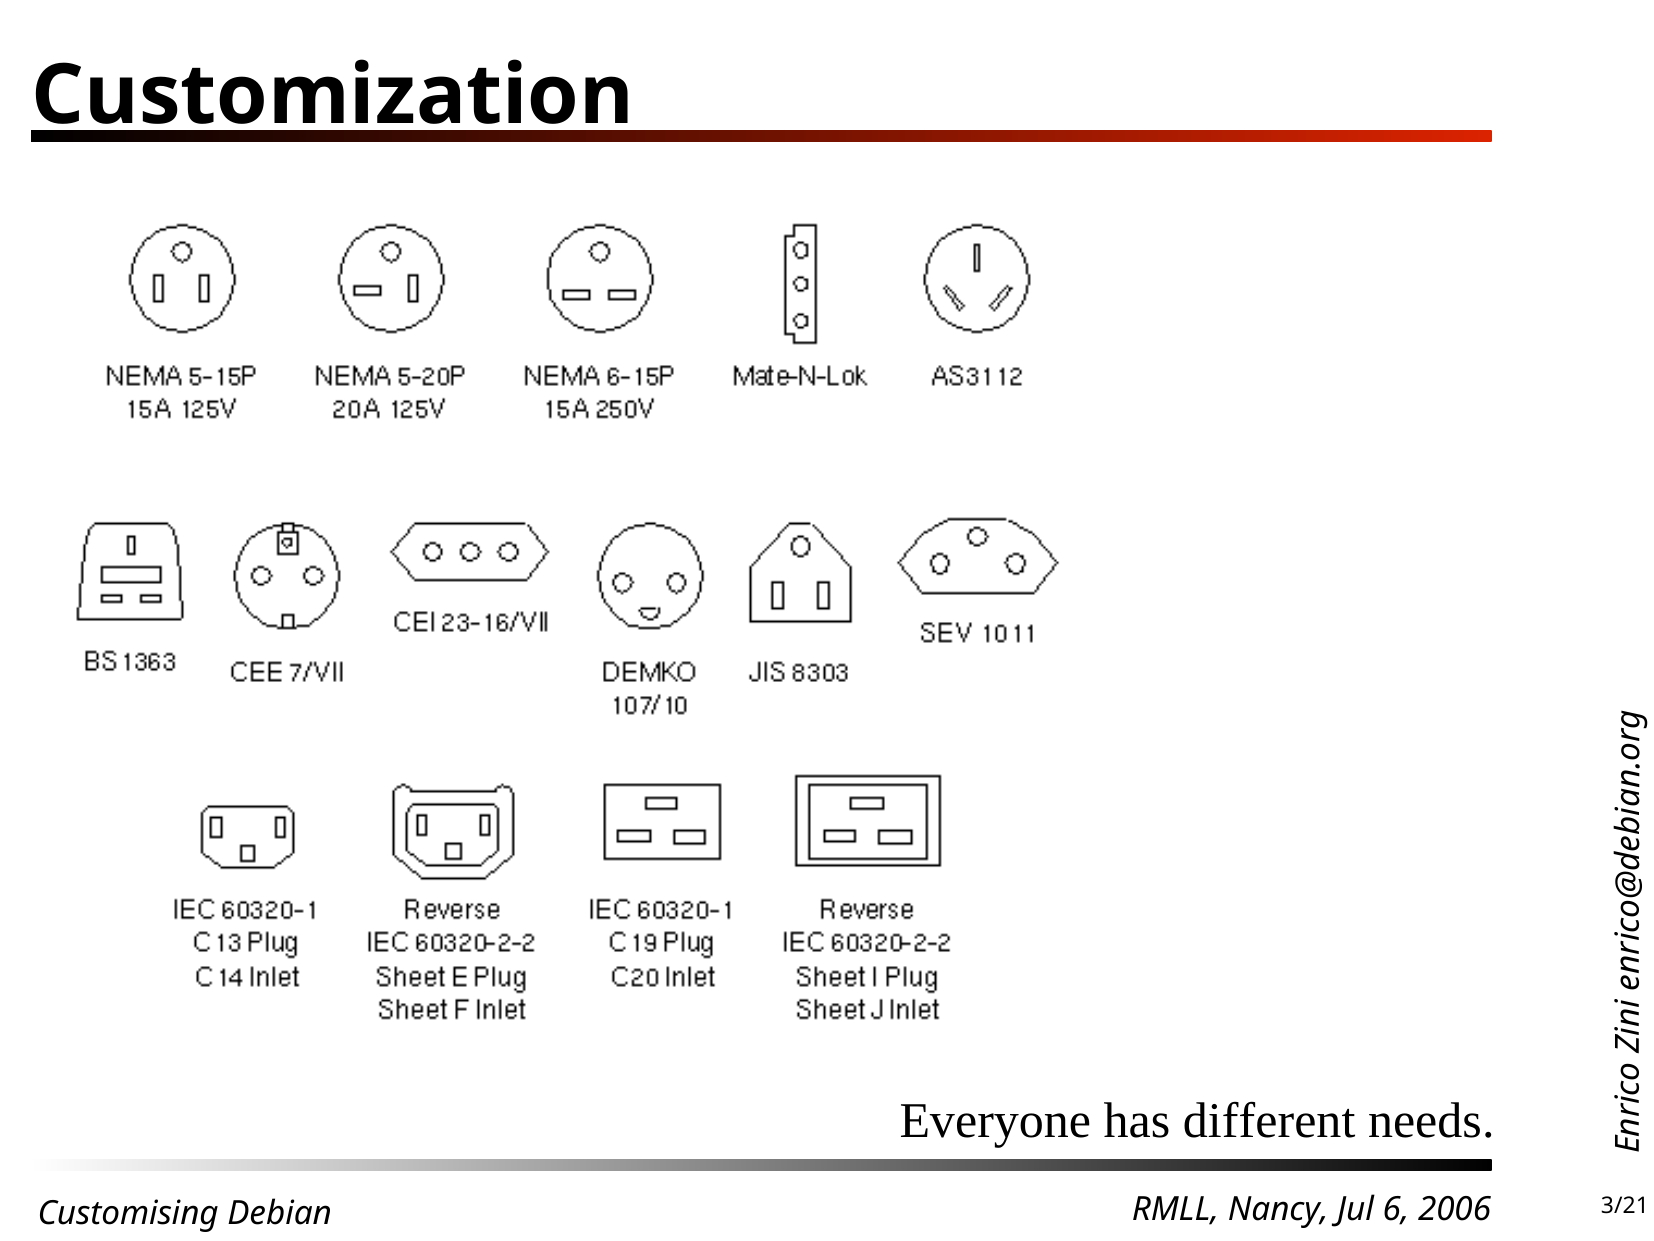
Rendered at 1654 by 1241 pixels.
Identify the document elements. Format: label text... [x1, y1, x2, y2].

text_box Everyone has different needs. [60, 1092, 1495, 1152]
picture [60, 216, 1070, 1050]
text_box Customization [31, 34, 1438, 170]
